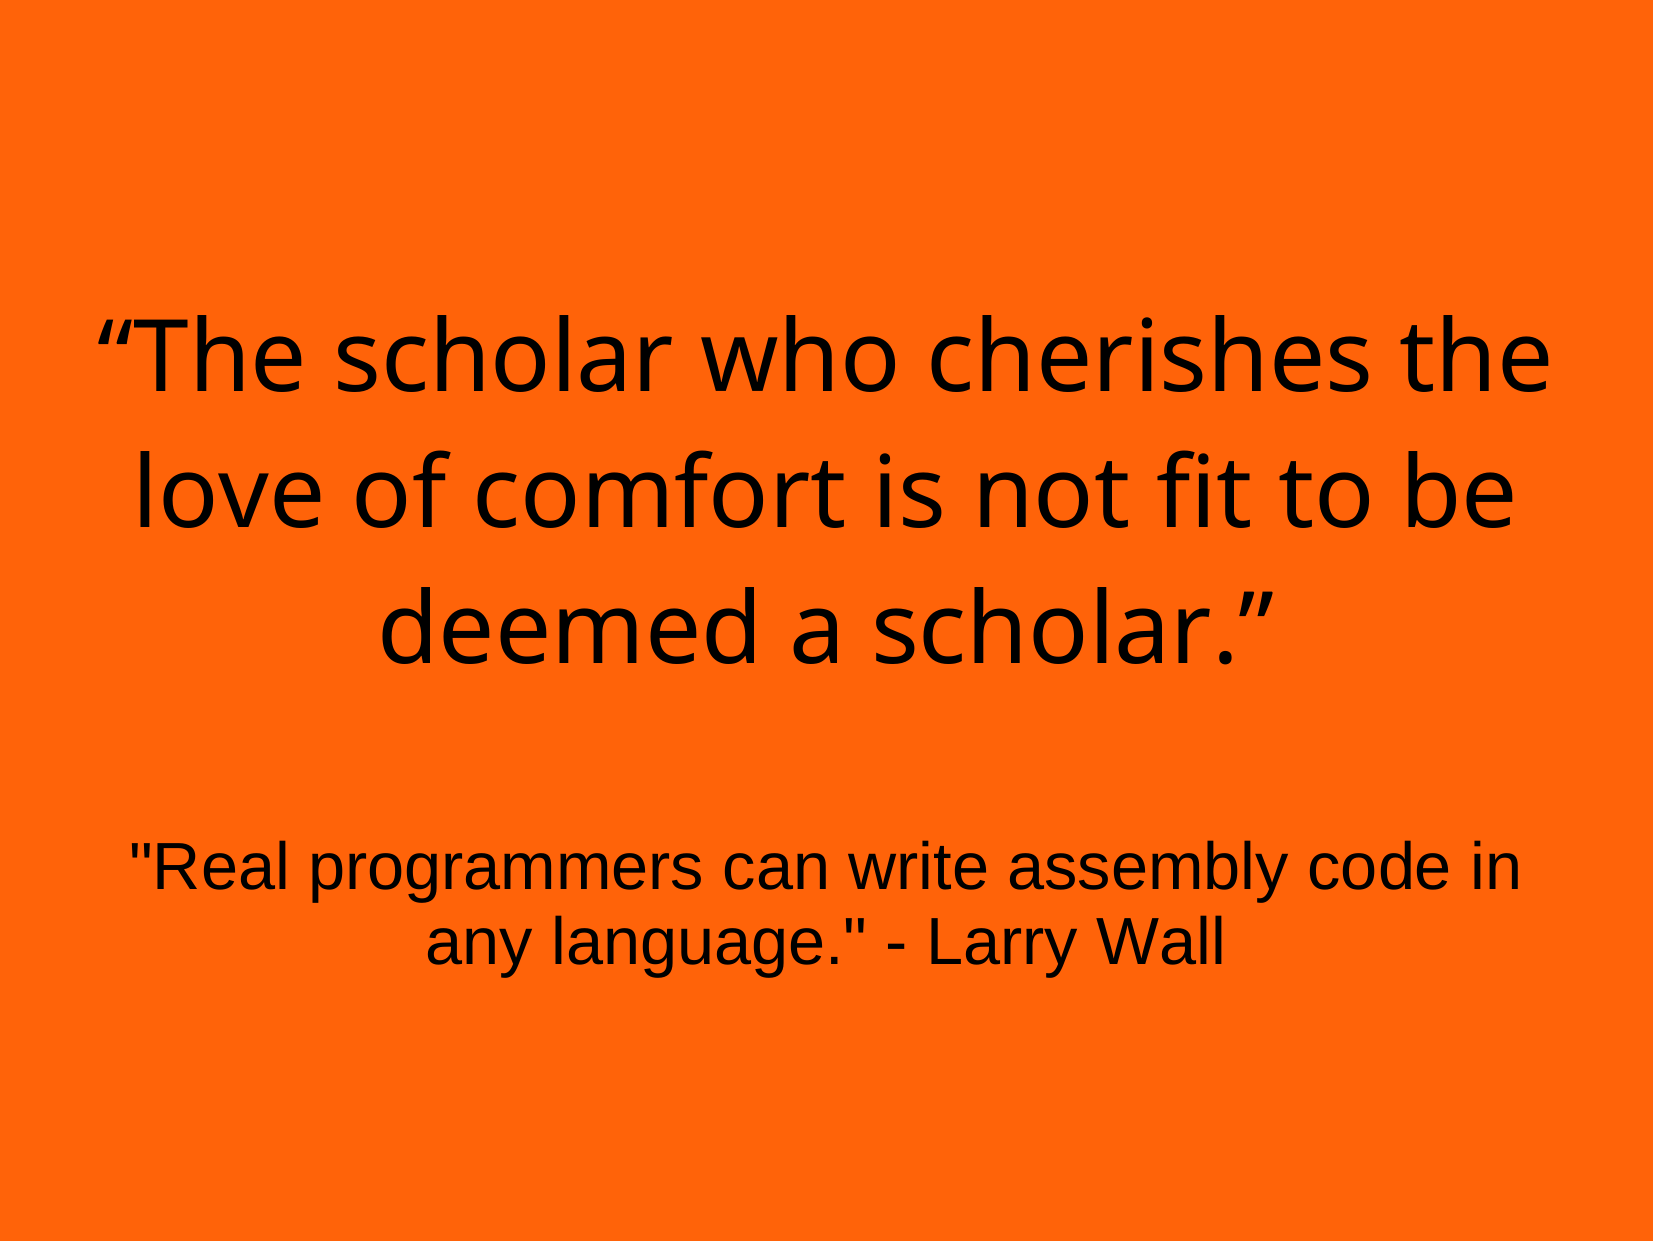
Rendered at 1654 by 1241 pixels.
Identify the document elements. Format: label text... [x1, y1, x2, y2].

subtitle “The scholar who cherishes the love of comfort is not fit to be deemed a scholar.” "Real programmers can write assembly code in any language." - Larry Wall [82, 290, 1571, 1109]
